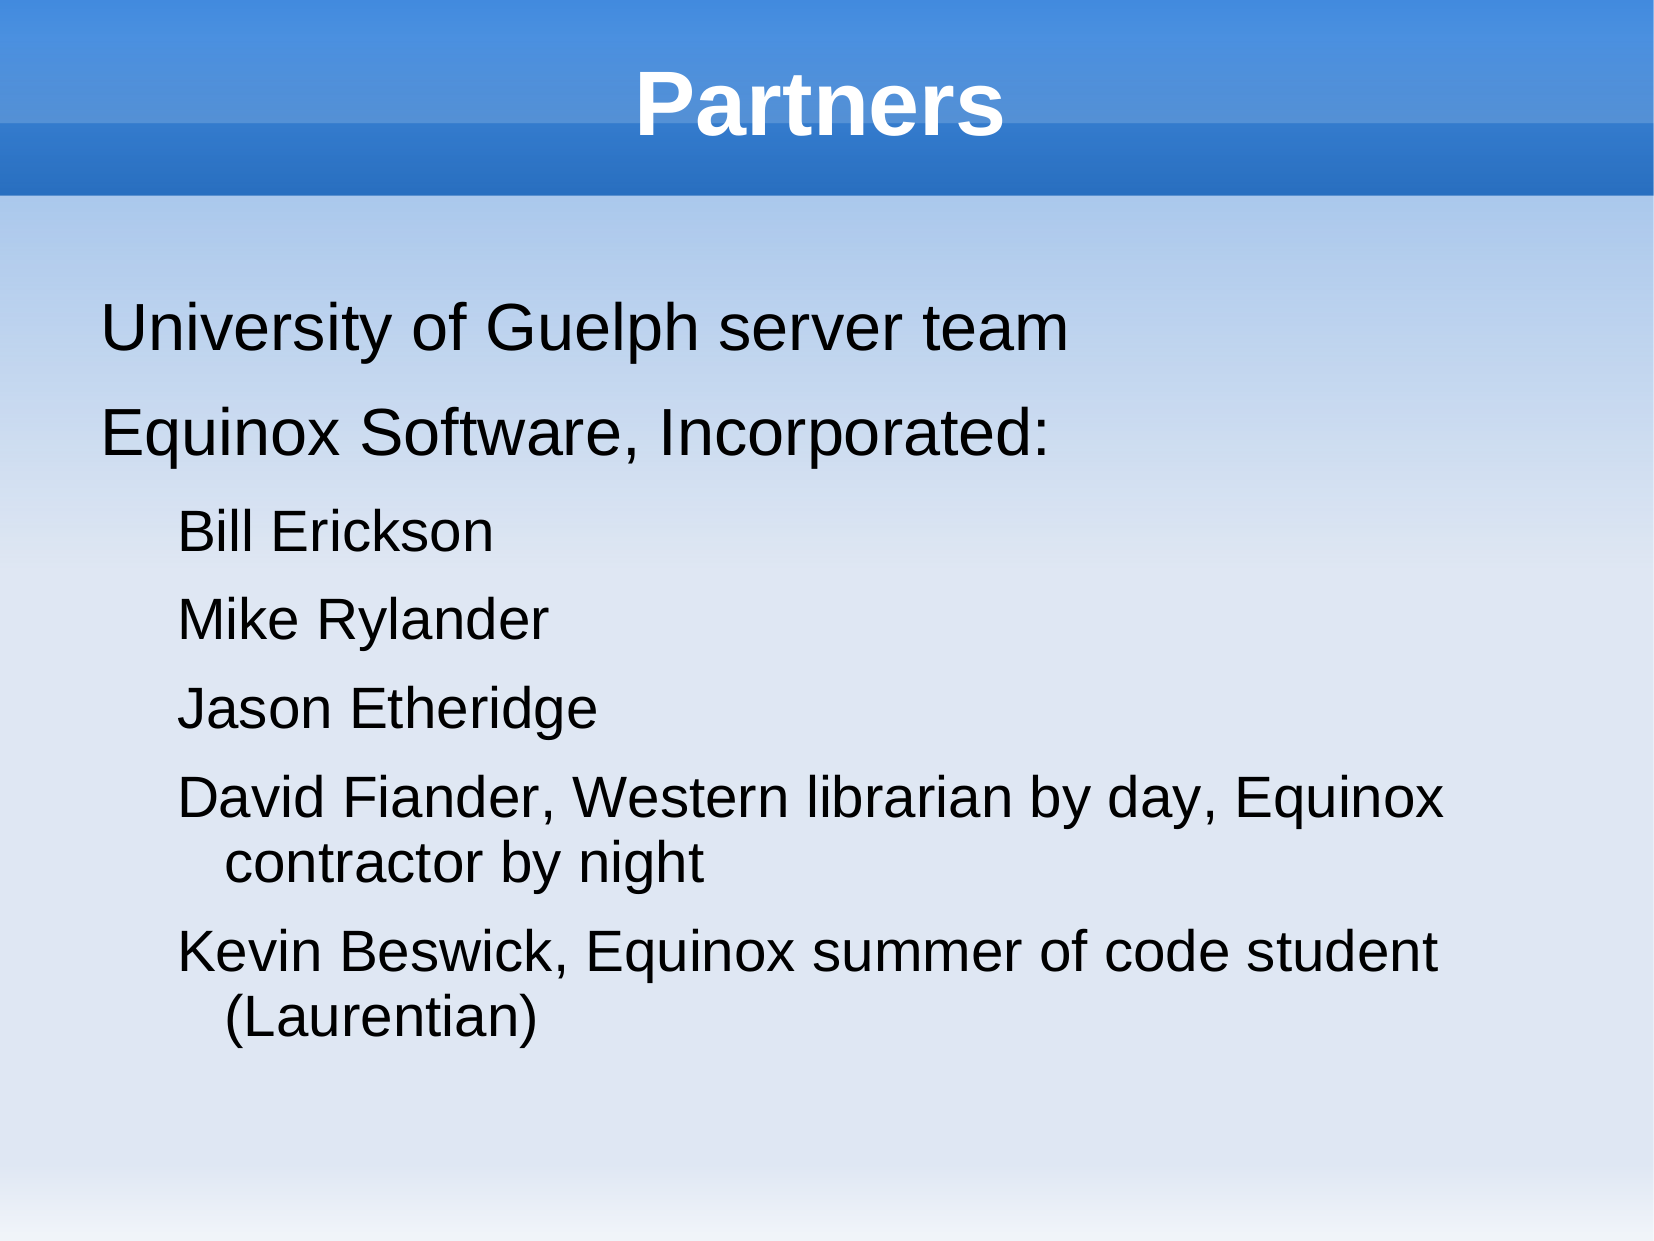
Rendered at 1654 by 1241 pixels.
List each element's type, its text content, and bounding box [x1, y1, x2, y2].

title Partners [76, 0, 1565, 208]
list University of Guelph server team Equinox Software, Incorporated: Bill Erickson Mike Rylander Jason Etheridge David Fiander, Western librarian by day, Equinox contractor by night Kevin Beswick, Equinox summer of code student (Laurentian) [82, 290, 1571, 1118]
picture [0, 0, 1654, 1241]
